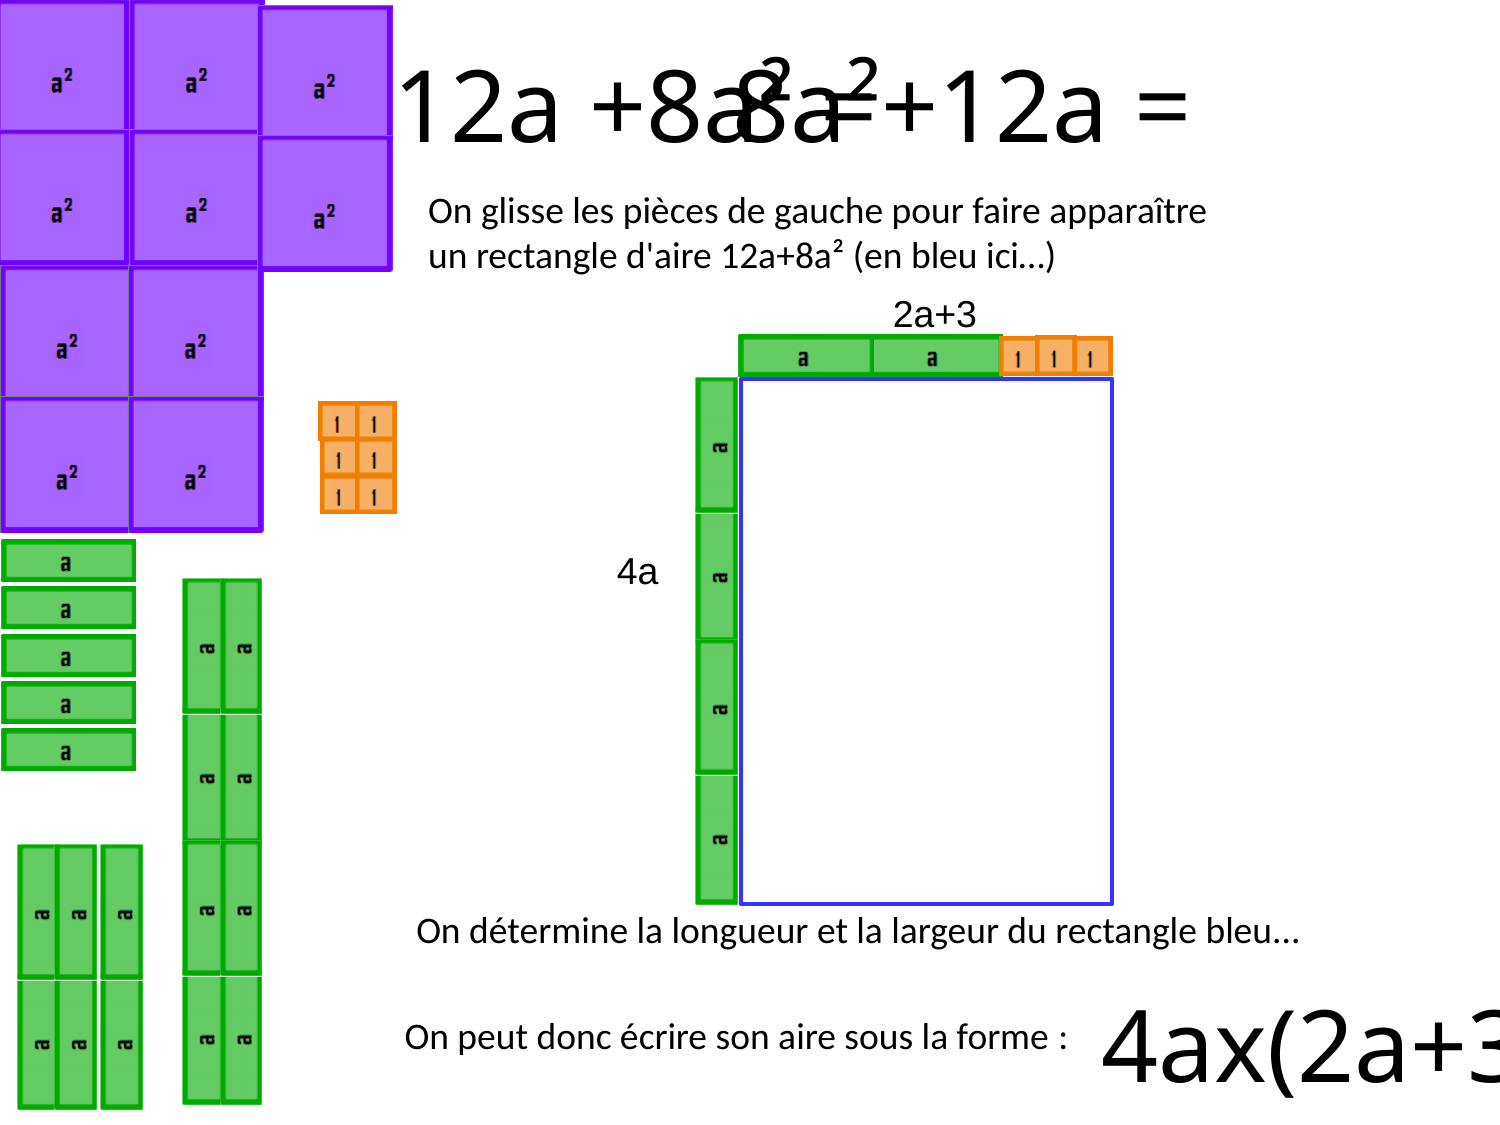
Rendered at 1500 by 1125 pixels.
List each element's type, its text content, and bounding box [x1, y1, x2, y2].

text_box 2a+3 [878, 285, 993, 334]
text_box 8a²+12a = [718, 35, 1207, 171]
text_box On détermine la longueur et la largeur du rectangle bleu... [401, 899, 1317, 1004]
picture [0, 539, 136, 582]
text_box [741, 378, 1113, 904]
picture [318, 401, 397, 514]
picture [0, 0, 393, 533]
picture [0, 634, 136, 677]
text_box On glisse les pièces de gauche pour faire apparaître un rectangle d'aire 12a+8a² (en bleu ici…) [413, 178, 1232, 284]
picture [695, 334, 1113, 906]
picture [0, 681, 136, 724]
text_box On peut donc écrire son aire sous la forme : [389, 1014, 1101, 1075]
picture [100, 844, 143, 1111]
text_box 4a [602, 543, 674, 601]
picture [0, 586, 136, 629]
text_box 12a +8a² = [393, 35, 718, 171]
picture [0, 728, 136, 771]
text_box 4ax(2a+3) [1086, 968, 1500, 1122]
picture [182, 578, 262, 1106]
picture [17, 844, 97, 1111]
